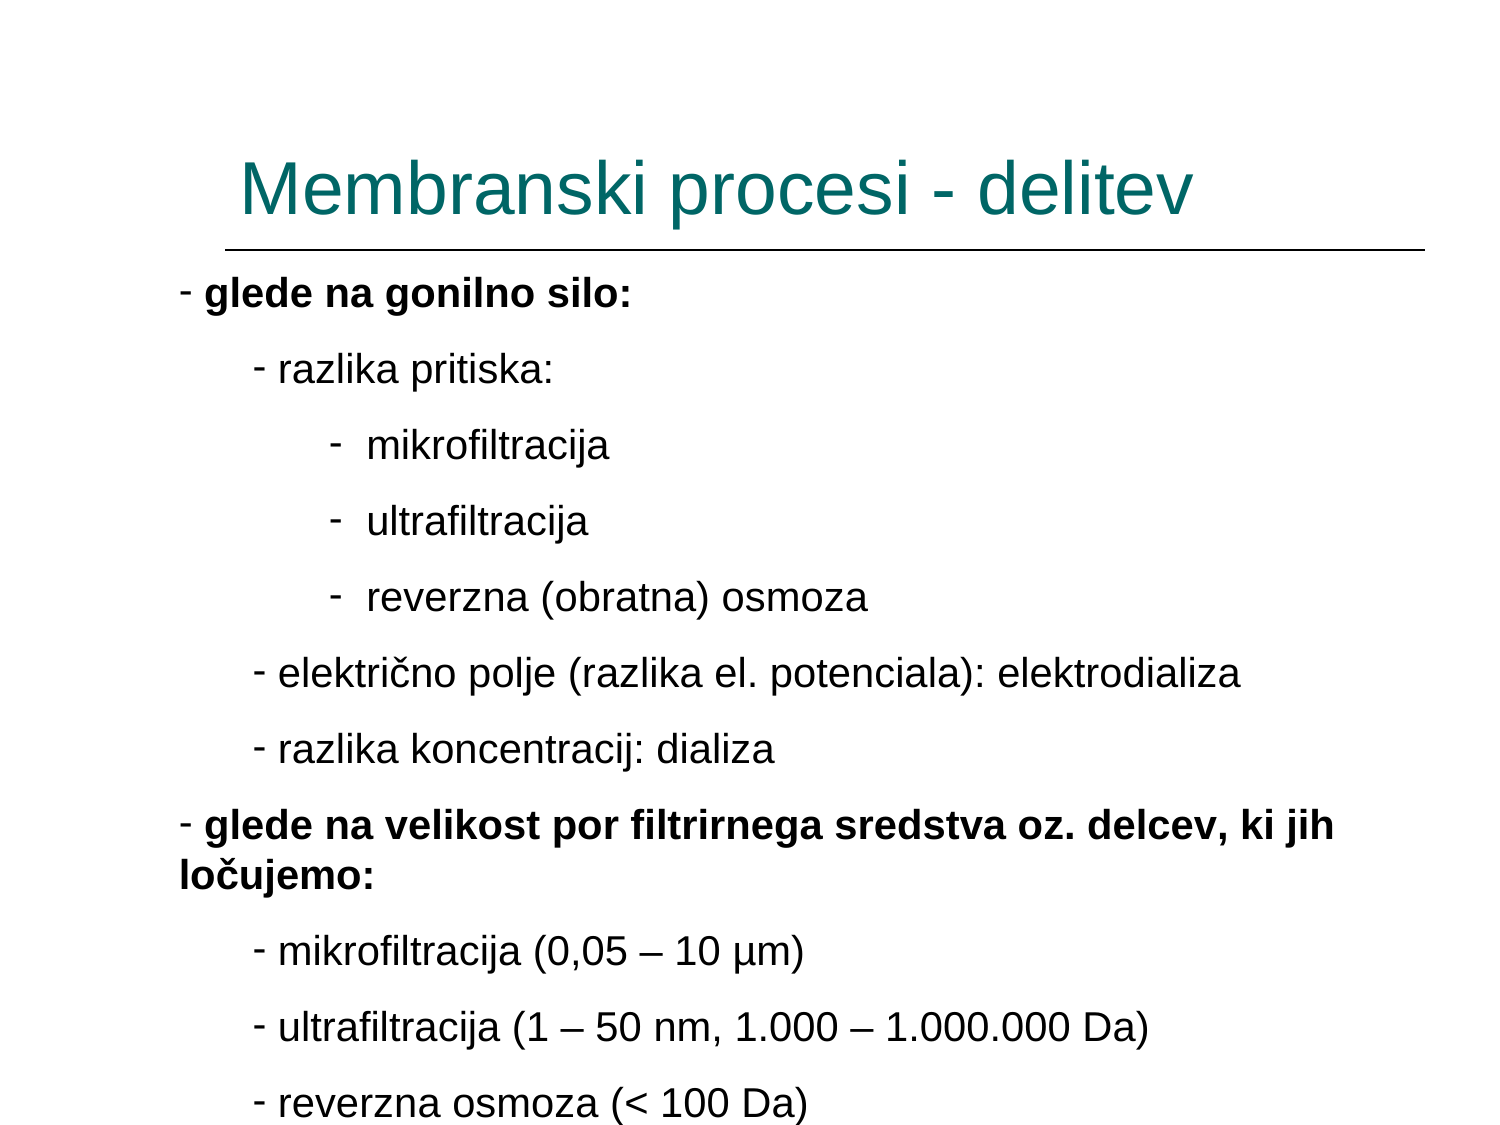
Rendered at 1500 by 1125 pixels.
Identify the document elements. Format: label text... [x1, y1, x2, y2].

title Membranski procesi - delitev [224, 49, 1425, 237]
text_box glede na gonilno silo: razlika pritiska: mikrofiltracija ultrafiltracija reverzna (obratna) osmoza električno polje (razlika el. potenciala): elektrodializa razlika koncentracij: dializa glede na velikost por filtrirnega sredstva oz. delcev, ki jih ločujemo: mikrofiltracija (0,05 – 10 µm) ultrafiltracija (1 – 50 nm, 1.000 – 1.000.000 Da) reverzna osmoza (< 100 Da) [163, 257, 1465, 1125]
